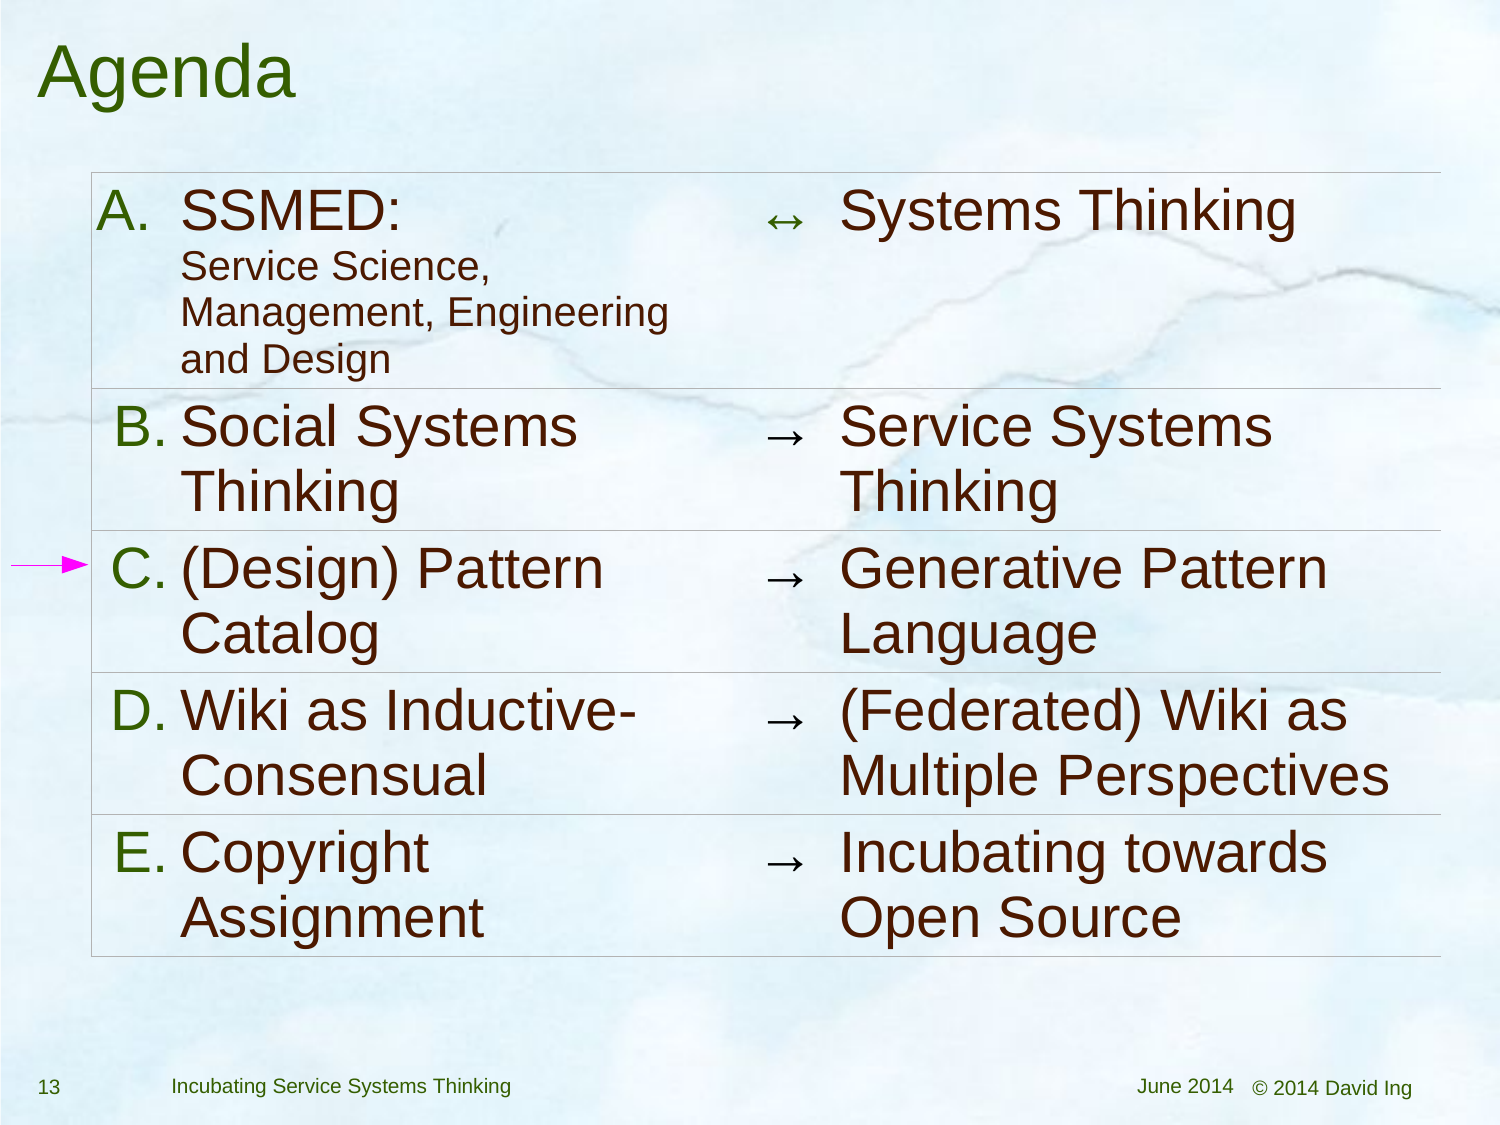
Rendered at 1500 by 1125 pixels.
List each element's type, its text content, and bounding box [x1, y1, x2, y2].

table_cell → [737, 389, 833, 530]
table_header A. [92, 173, 174, 388]
table_cell D. [92, 673, 174, 814]
table_cell Service Systems Thinking [833, 389, 1441, 530]
table_cell Generative Pattern Language [833, 531, 1441, 672]
table_header Systems Thinking [833, 173, 1441, 388]
table_cell Wiki as Inductive-Consensual [174, 673, 737, 814]
table_cell → [737, 815, 833, 956]
table_cell → [737, 673, 833, 814]
table_cell B. [92, 389, 174, 530]
title Agenda [37, 37, 1463, 152]
table_header ↔ [737, 173, 833, 388]
table_cell (Federated) Wiki as Multiple Perspectives [833, 673, 1441, 814]
table_cell Incubating towards Open Source [833, 815, 1441, 956]
table_header SSMED: Service Science, Management, Engineering and Design [174, 173, 737, 388]
table_cell C. [92, 531, 174, 672]
picture [0, 0, 1500, 1125]
table_cell Copyright Assignment [174, 815, 737, 956]
table_cell Social Systems Thinking [174, 389, 737, 530]
table_cell E. [92, 815, 174, 956]
table_cell → [737, 531, 833, 672]
table_cell (Design) Pattern Catalog [174, 531, 737, 672]
